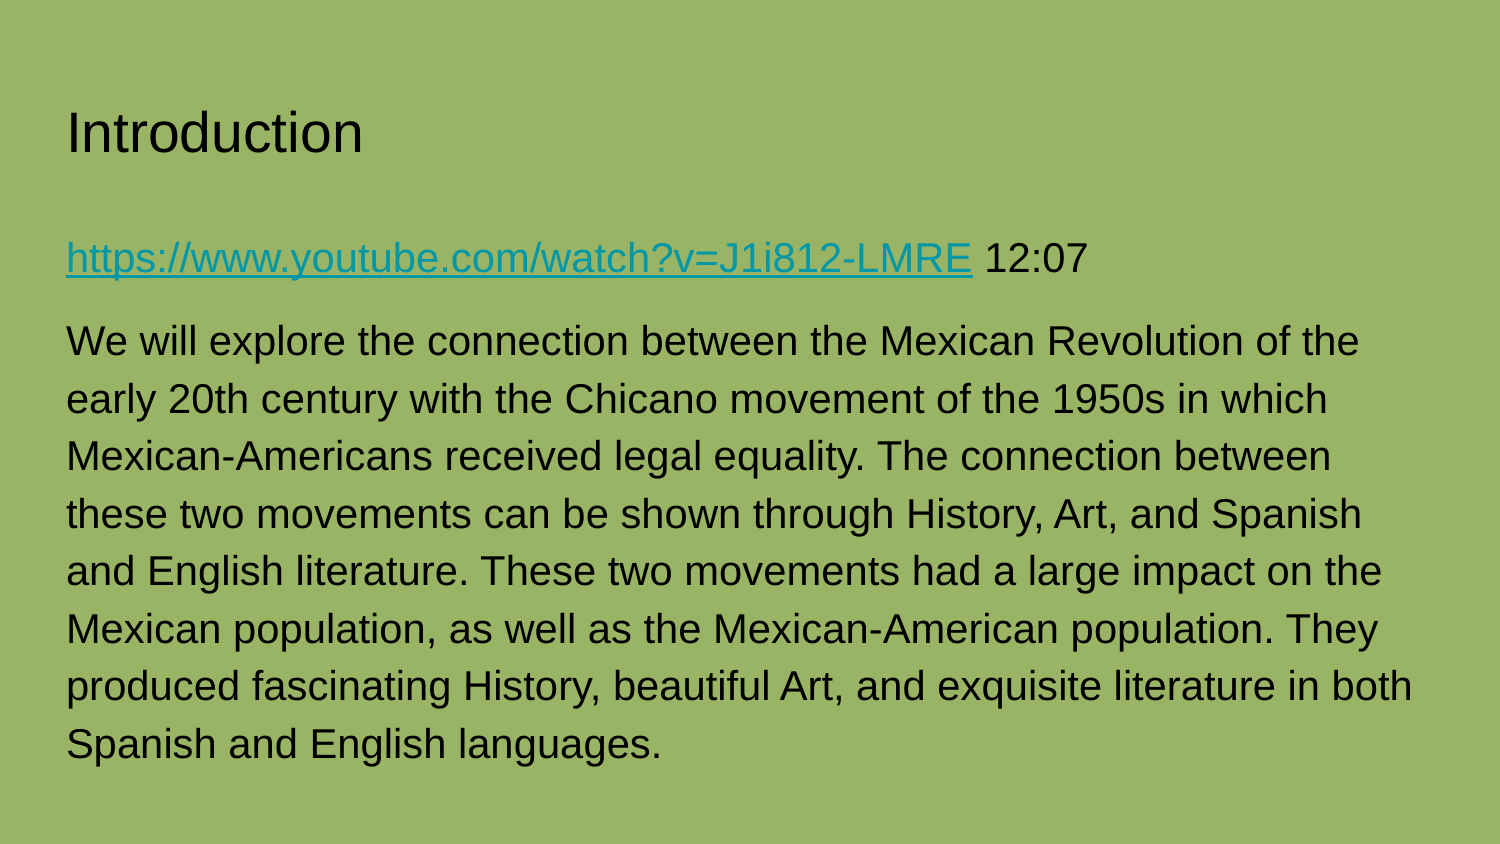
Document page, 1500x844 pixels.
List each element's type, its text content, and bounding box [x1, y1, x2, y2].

title Introduction [51, 86, 1449, 181]
list https://www.youtube.com/watch?v=J1i812-LMRE 12:07 We will explore the connection between the Mexican Revolution of the early 20th century with the Chicano movement of the 1950s in which Mexican-Americans received legal equality. The connection between these two movements can be shown through History, Art, and Spanish and English literature. These two movements had a large impact on the Mexican population, as well as the Mexican-American population. They produced fascinating History, beautiful Art, and exquisite literature in both Spanish and English languages. [51, 208, 1449, 635]
